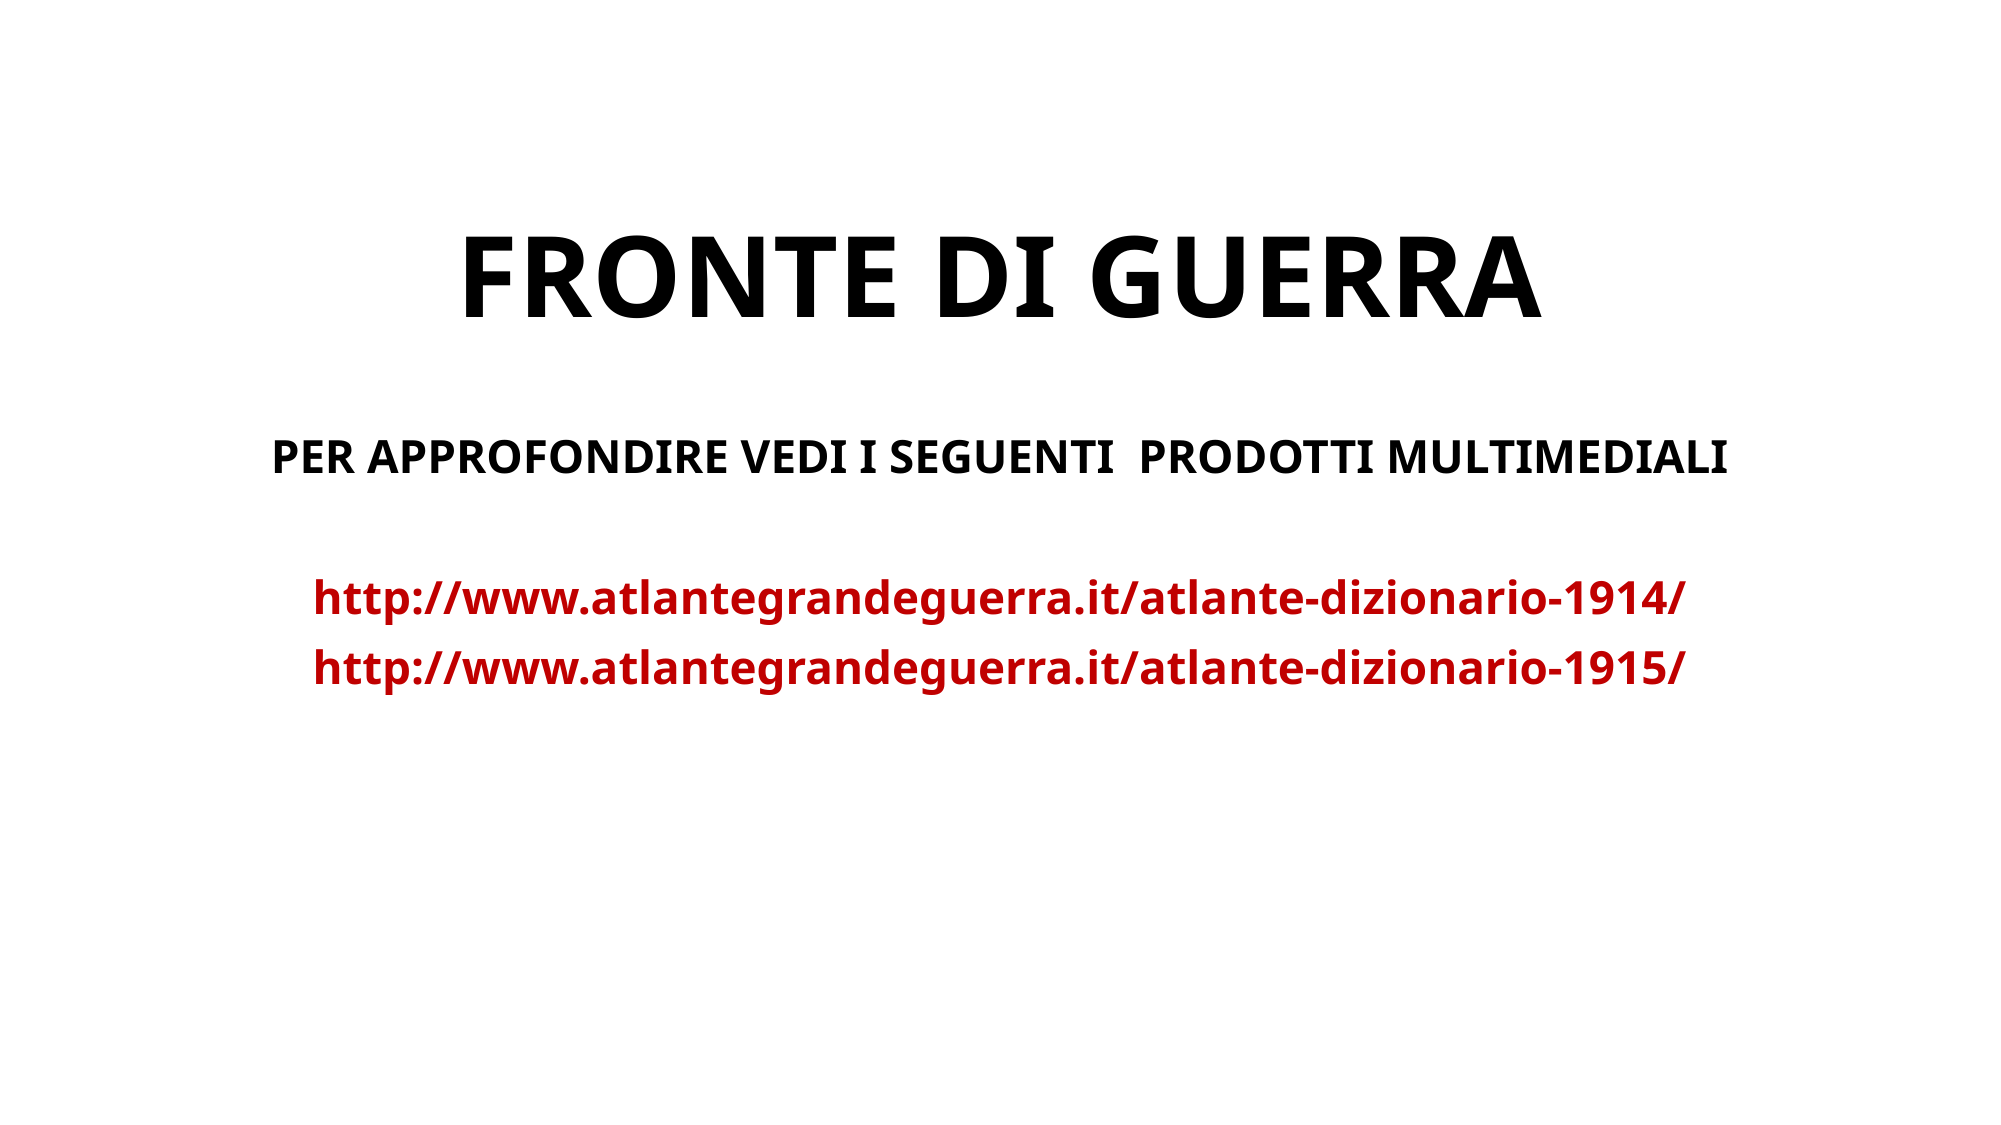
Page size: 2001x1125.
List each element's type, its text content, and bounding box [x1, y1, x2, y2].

title FRONTE DI GUERRA [249, 184, 1750, 350]
subtitle PER APPROFONDIRE VEDI I SEGUENTI PRODOTTI MULTIMEDIALI http://www.atlantegrandeguerra.it/atlante-dizionario-1914/ http://www.atlantegrandeguerra.it/atlante-dizionario-1915/ [249, 426, 1750, 816]
